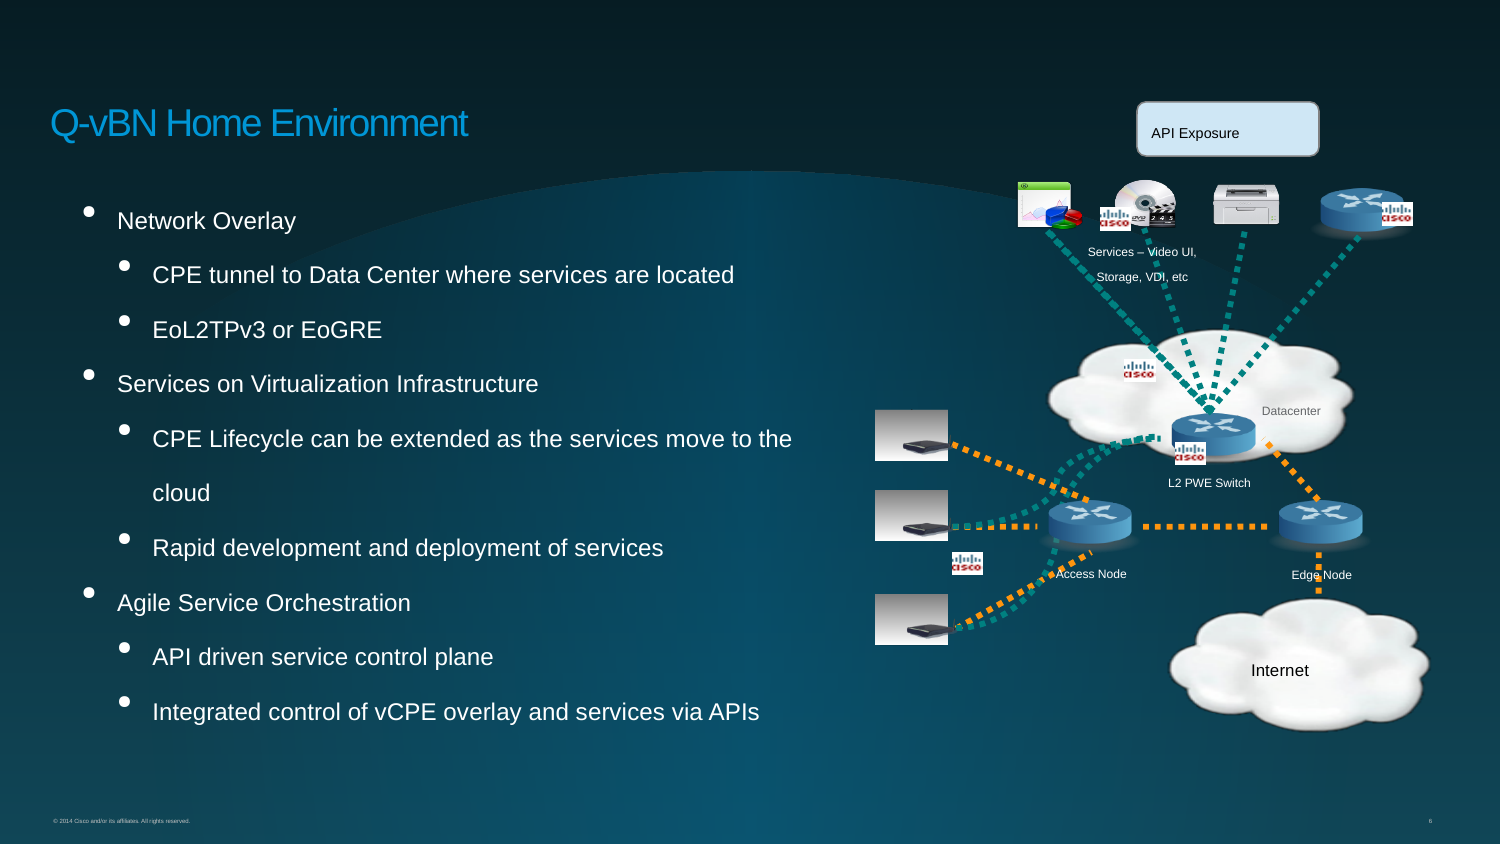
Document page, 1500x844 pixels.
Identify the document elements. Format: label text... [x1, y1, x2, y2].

picture [1037, 500, 1141, 552]
text_box Access Node [978, 552, 1204, 586]
picture [952, 552, 983, 575]
text_box API Exposure [1136, 101, 1319, 157]
picture [875, 594, 957, 646]
picture [1267, 500, 1372, 552]
picture [1309, 188, 1413, 241]
picture [875, 490, 953, 542]
text_box Edge Node [1209, 552, 1435, 584]
text_box Internet [1236, 639, 1394, 690]
picture [866, 409, 953, 461]
text_box Datacenter [1178, 388, 1405, 422]
picture [1166, 595, 1435, 734]
picture [1211, 176, 1280, 228]
picture [1100, 176, 1179, 231]
text_box Services – Video UI, Storage, VDI, etc [998, 230, 1286, 279]
title Q-vBN Home Environment [37, 53, 1447, 157]
picture [1013, 178, 1083, 230]
picture [1044, 326, 1360, 465]
text_box L2 PWE Switch [1096, 460, 1323, 490]
text_box Network Overlay CPE tunnel to Data Center where services are located EoL2TPv3 or EoGRE Services on Virtualization Infrastructure CPE Lifecycle can be extended as the services move to the cloud Rapid development and deployment of services Agile Service Orchestration API driven service control plane Integrated control of vCPE overlay and services via APIs [68, 176, 839, 756]
